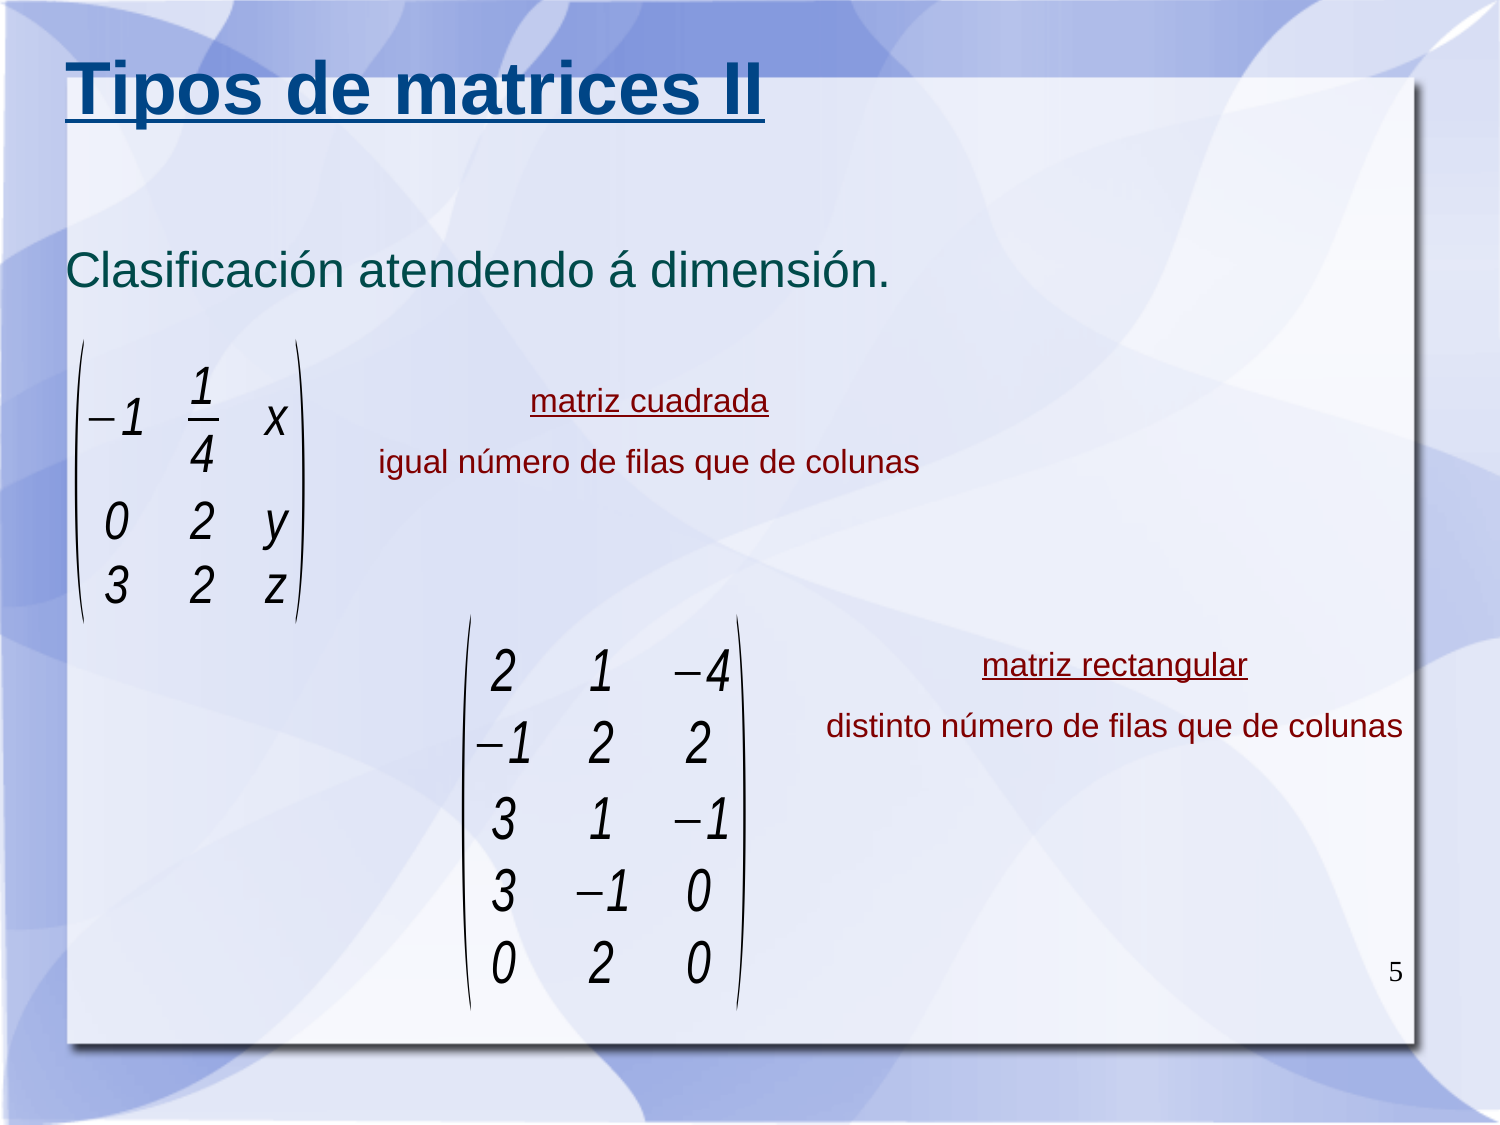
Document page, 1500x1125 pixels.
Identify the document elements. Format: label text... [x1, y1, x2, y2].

text_box matriz rectangular distinto número de filas que de colunas [797, 635, 1434, 752]
list Clasificación atendendo á dimensión. [59, 236, 1441, 325]
chart [551, 489, 569, 494]
picture [0, 0, 1500, 1125]
title Tipos de matrices II [59, 29, 1441, 148]
text_box matriz cuadrada igual número de filas que de colunas [354, 371, 945, 489]
chart [60, 337, 320, 629]
chart [447, 611, 761, 1017]
